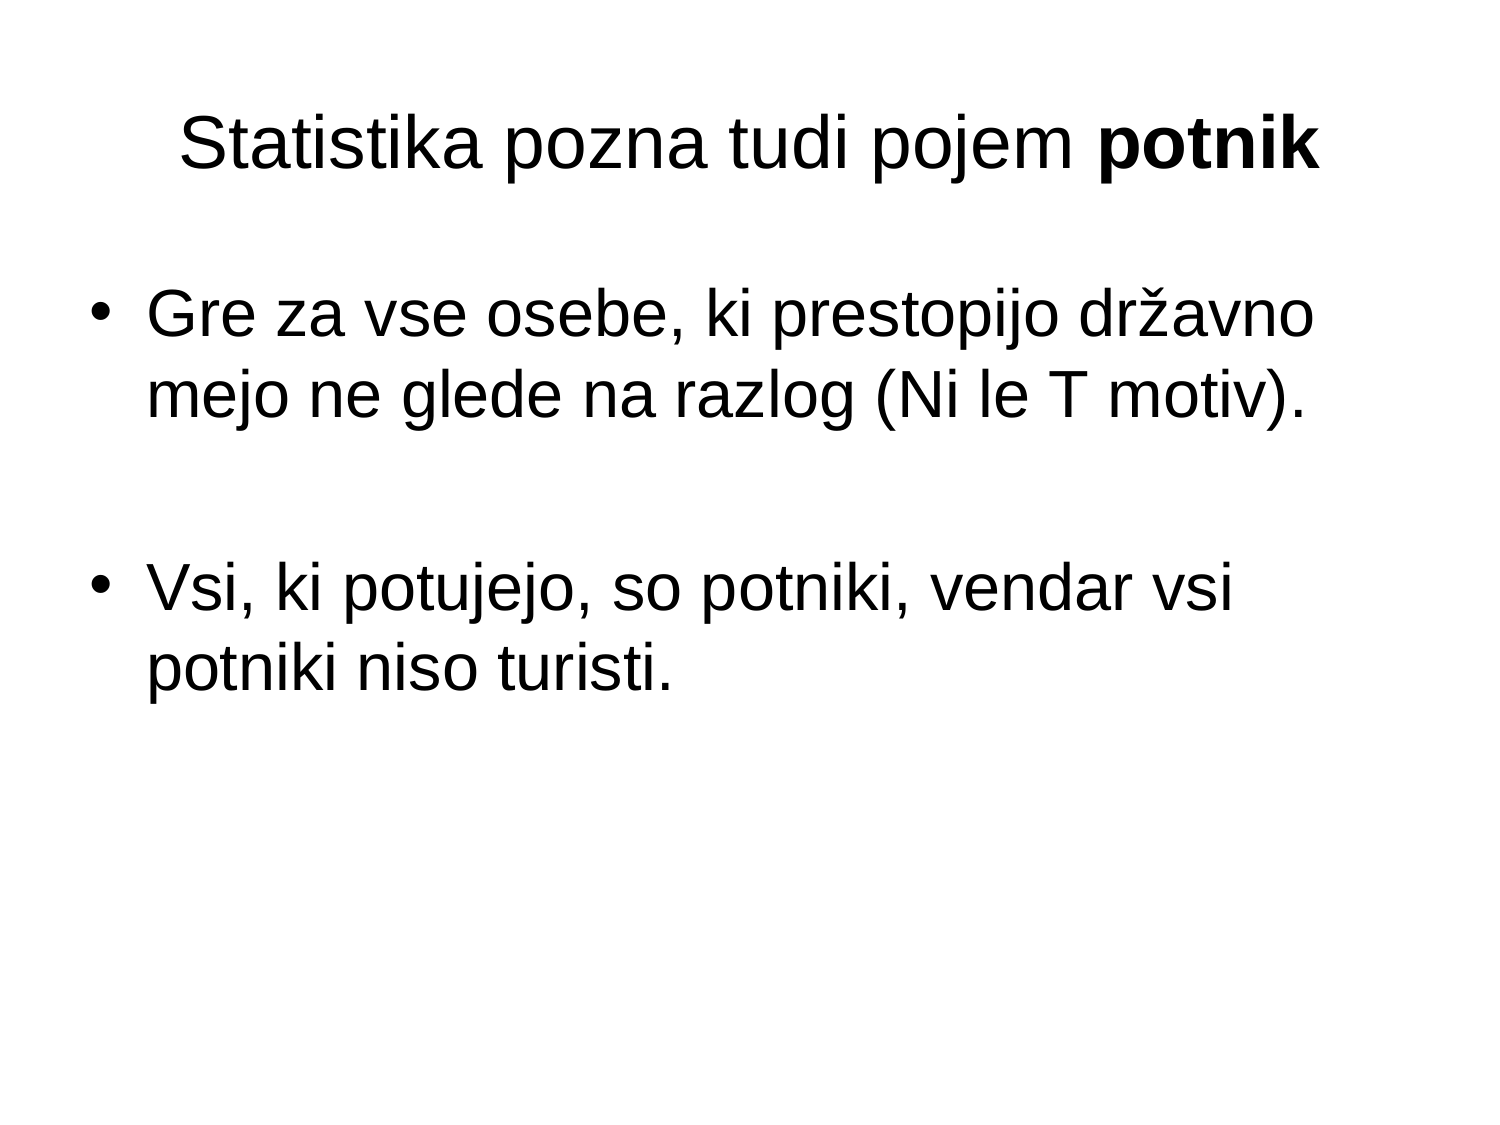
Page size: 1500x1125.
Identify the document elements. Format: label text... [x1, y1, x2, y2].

list Gre za vse osebe, ki prestopijo državno mejo ne glede na razlog (Ni le T motiv). Vsi, ki potujejo, so potniki, vendar vsi potniki niso turisti. [75, 262, 1426, 1006]
title Statistika pozna tudi pojem potnik [75, 45, 1426, 233]
